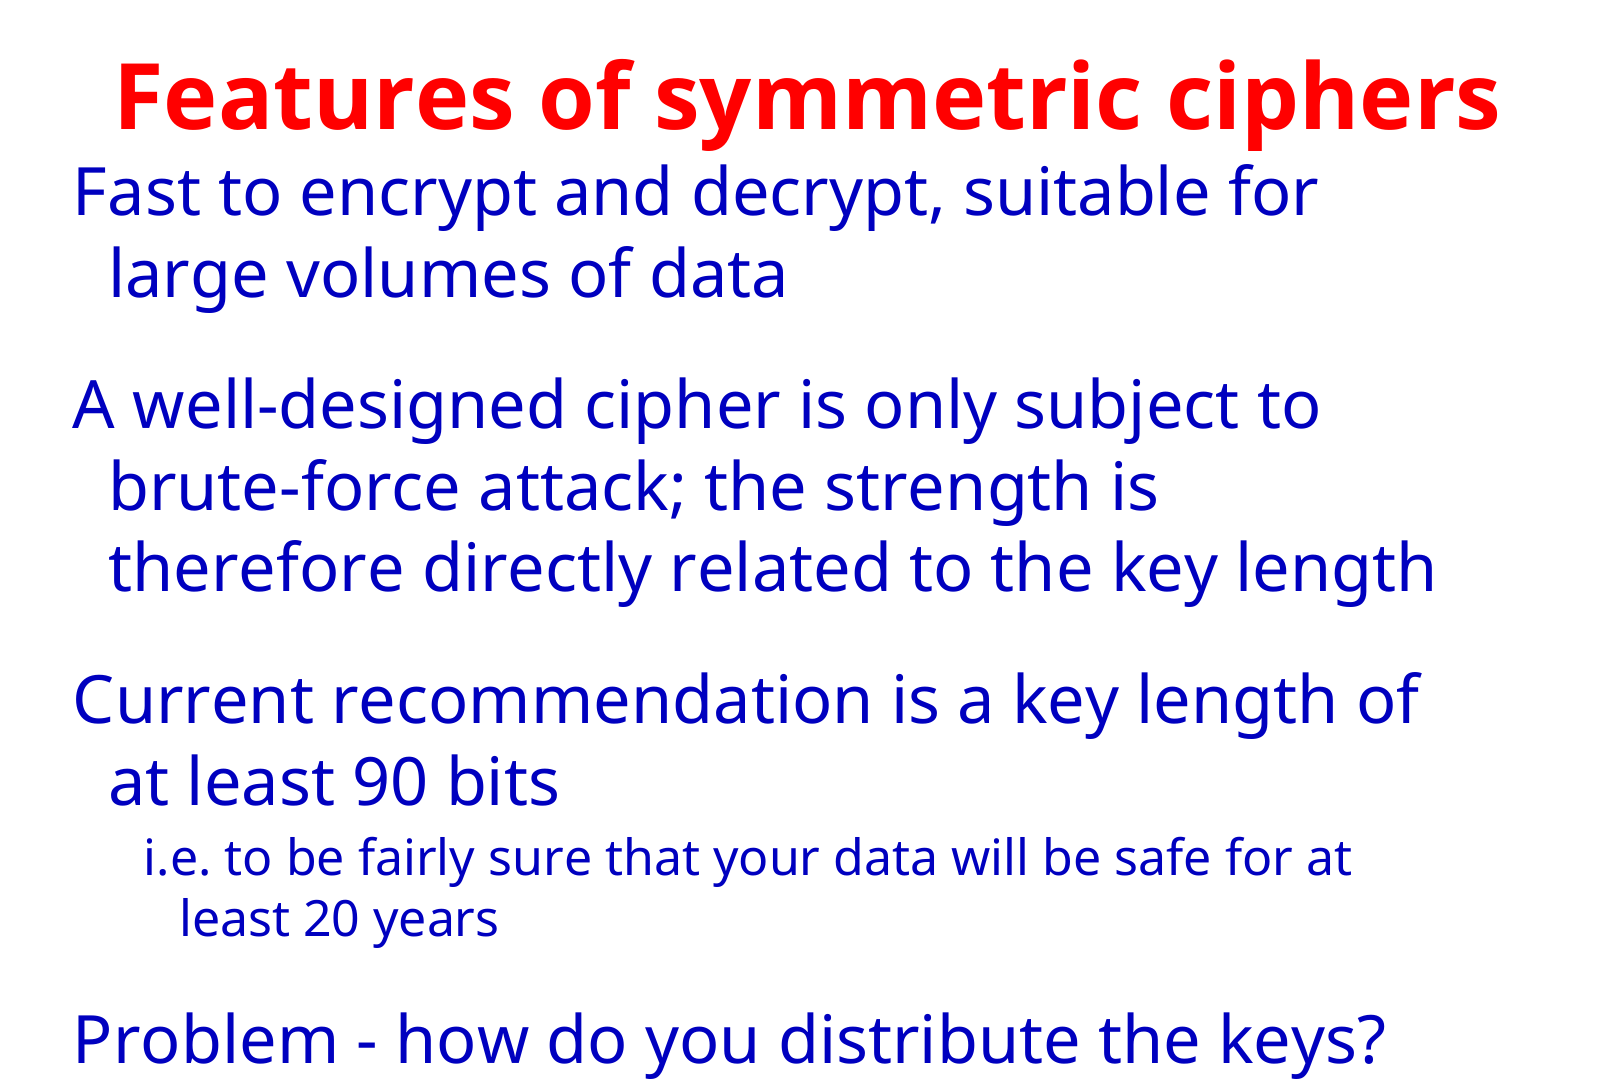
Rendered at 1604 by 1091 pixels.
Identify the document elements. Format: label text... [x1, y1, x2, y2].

title Features of symmetric ciphers [93, 28, 1523, 132]
list Fast to encrypt and decrypt, suitable for large volumes of data A well-designed cipher is only subject to brute-force attack; the strength is therefore directly related to the key length Current recommendation is a key length of at least 90 bits i.e. to be fairly sure that your data will be safe for at least 20 years Problem - how do you distribute the keys? [37, 150, 1470, 1084]
